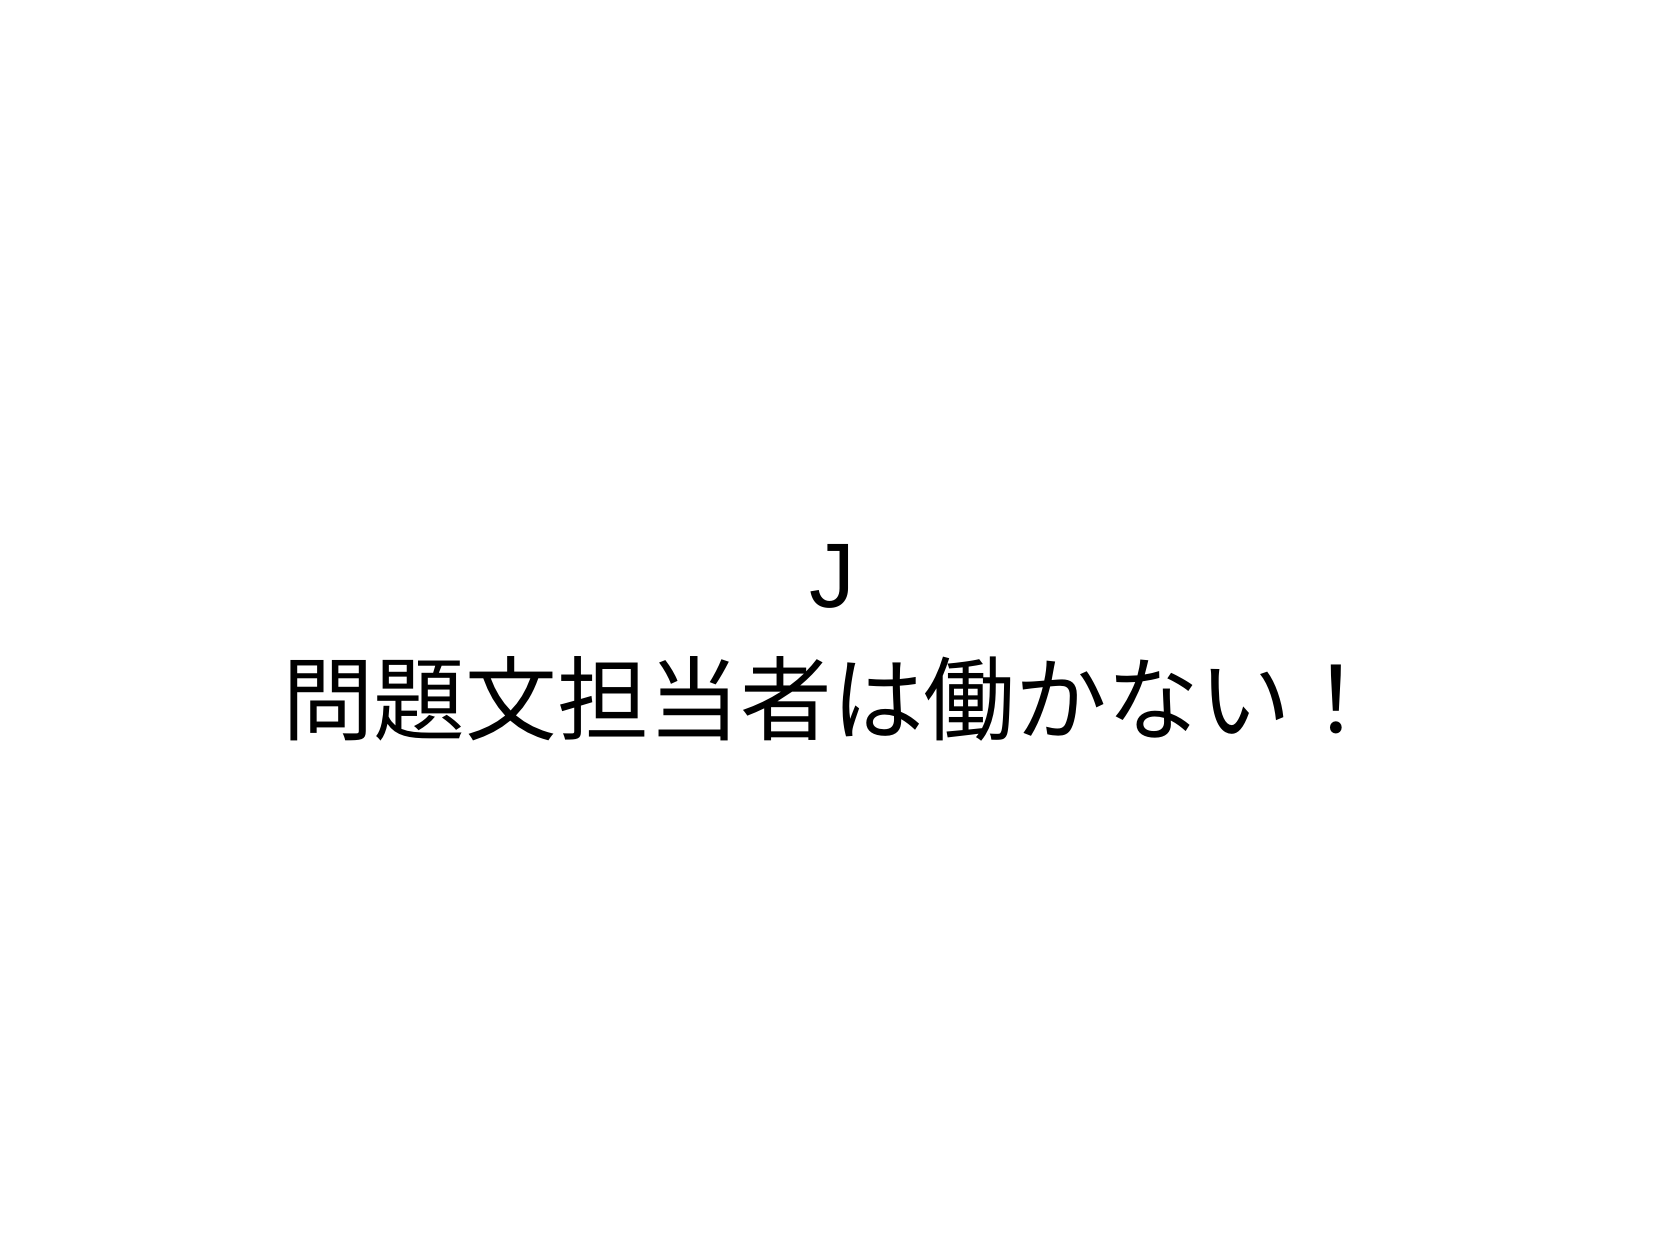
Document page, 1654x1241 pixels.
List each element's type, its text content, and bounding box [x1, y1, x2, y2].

title J 問題文担当者は働かない！ [88, 538, 1577, 746]
